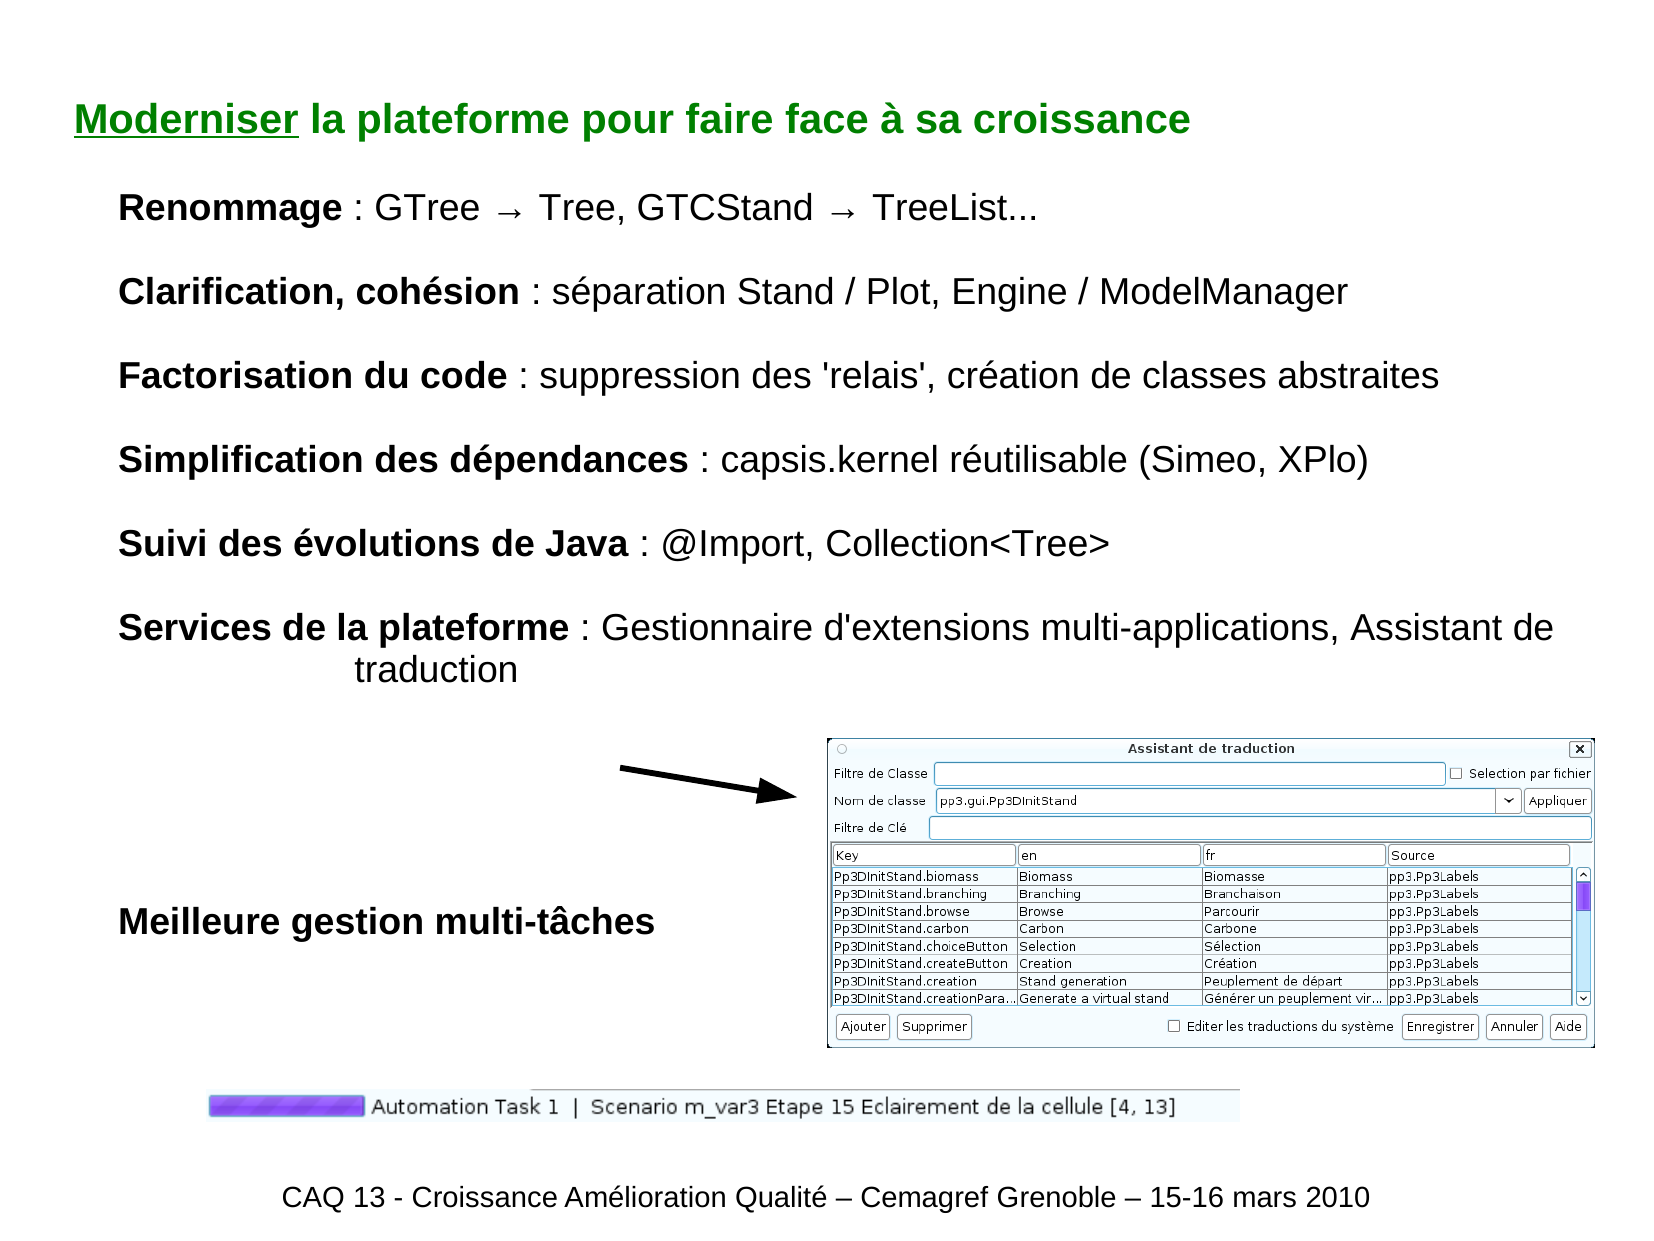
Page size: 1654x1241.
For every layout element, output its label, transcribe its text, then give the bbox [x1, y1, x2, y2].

text_box Moderniser la plateforme pour faire face à sa croissance [59, 88, 1565, 158]
text_box Renommage : GTree → Tree, GTCStand → TreeList... Clarification, cohésion : séparation Stand / Plot, Engine / ModelManager Factorisation du code : suppression des 'relais', création de classes abstraites Simplification des dépendances : capsis.kernel réutilisable (Simeo, XPlo) Suivi des évolutions de Java : @Import, Collection<Tree> Services de la plateforme : Gestionnaire d'extensions multi-applications, Assistant de traduction Meilleure gestion multi-tâches [118, 186, 1565, 1092]
picture [827, 738, 1595, 1048]
picture [206, 1089, 1240, 1123]
